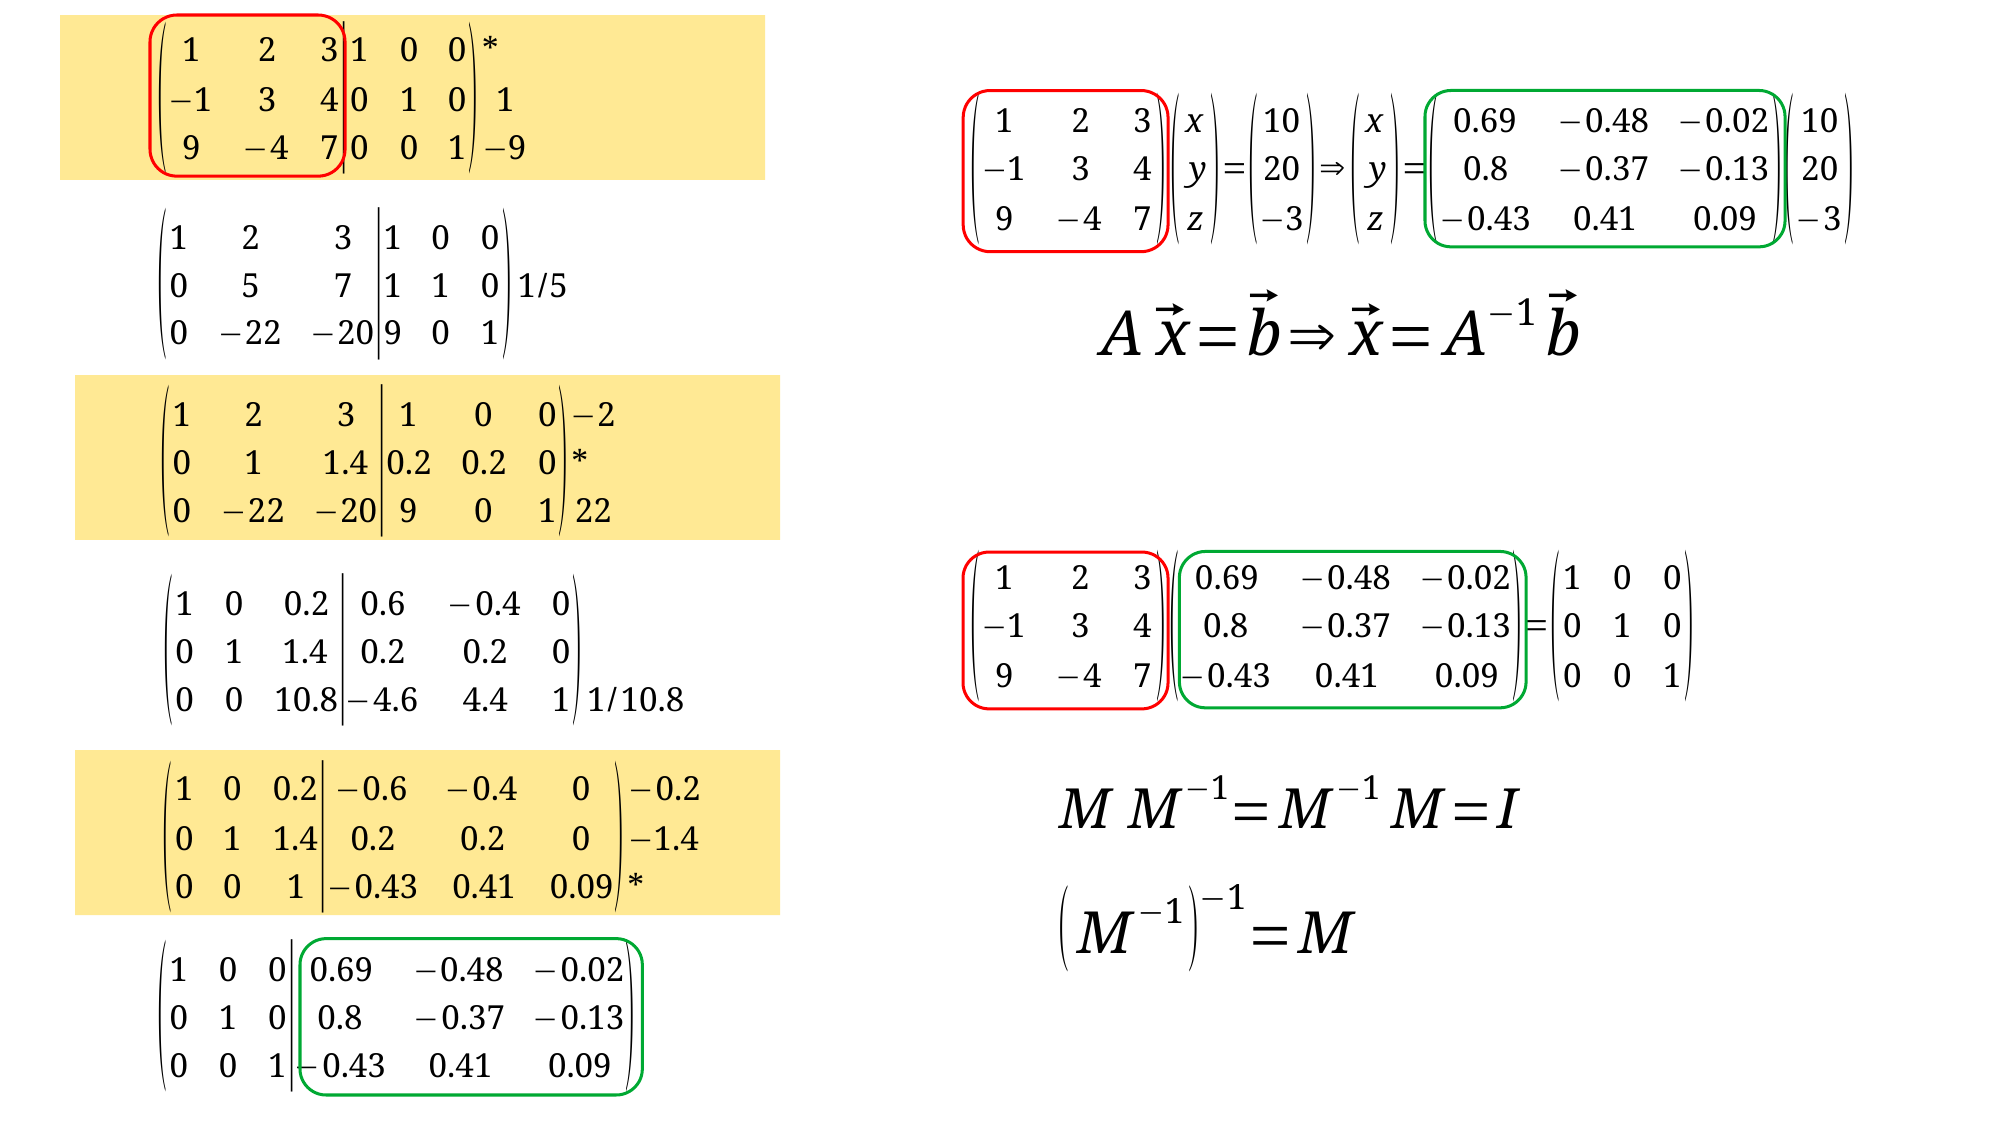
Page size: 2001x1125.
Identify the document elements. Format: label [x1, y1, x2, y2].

chart [156, 572, 691, 729]
chart [153, 383, 622, 540]
chart [965, 93, 1166, 247]
chart [150, 938, 316, 1096]
text_box [60, 15, 766, 180]
chart [150, 206, 575, 363]
chart [150, 161, 167, 177]
chart [963, 695, 970, 704]
text_box [75, 375, 781, 540]
chart [1427, 93, 1783, 245]
chart [1771, 90, 1861, 247]
chart [963, 547, 1700, 704]
chart [628, 938, 643, 953]
chart [328, 19, 533, 177]
text_box [75, 750, 781, 916]
chart [963, 237, 971, 247]
chart [627, 1080, 643, 1096]
chart [963, 90, 979, 106]
chart [1152, 90, 1439, 247]
chart [150, 19, 158, 30]
chart [1051, 871, 1366, 976]
chart [152, 19, 343, 174]
chart [155, 758, 707, 916]
chart [965, 554, 1166, 704]
chart [1049, 764, 1532, 844]
chart [1088, 285, 1587, 376]
chart [1182, 554, 1524, 704]
chart [302, 941, 640, 1093]
